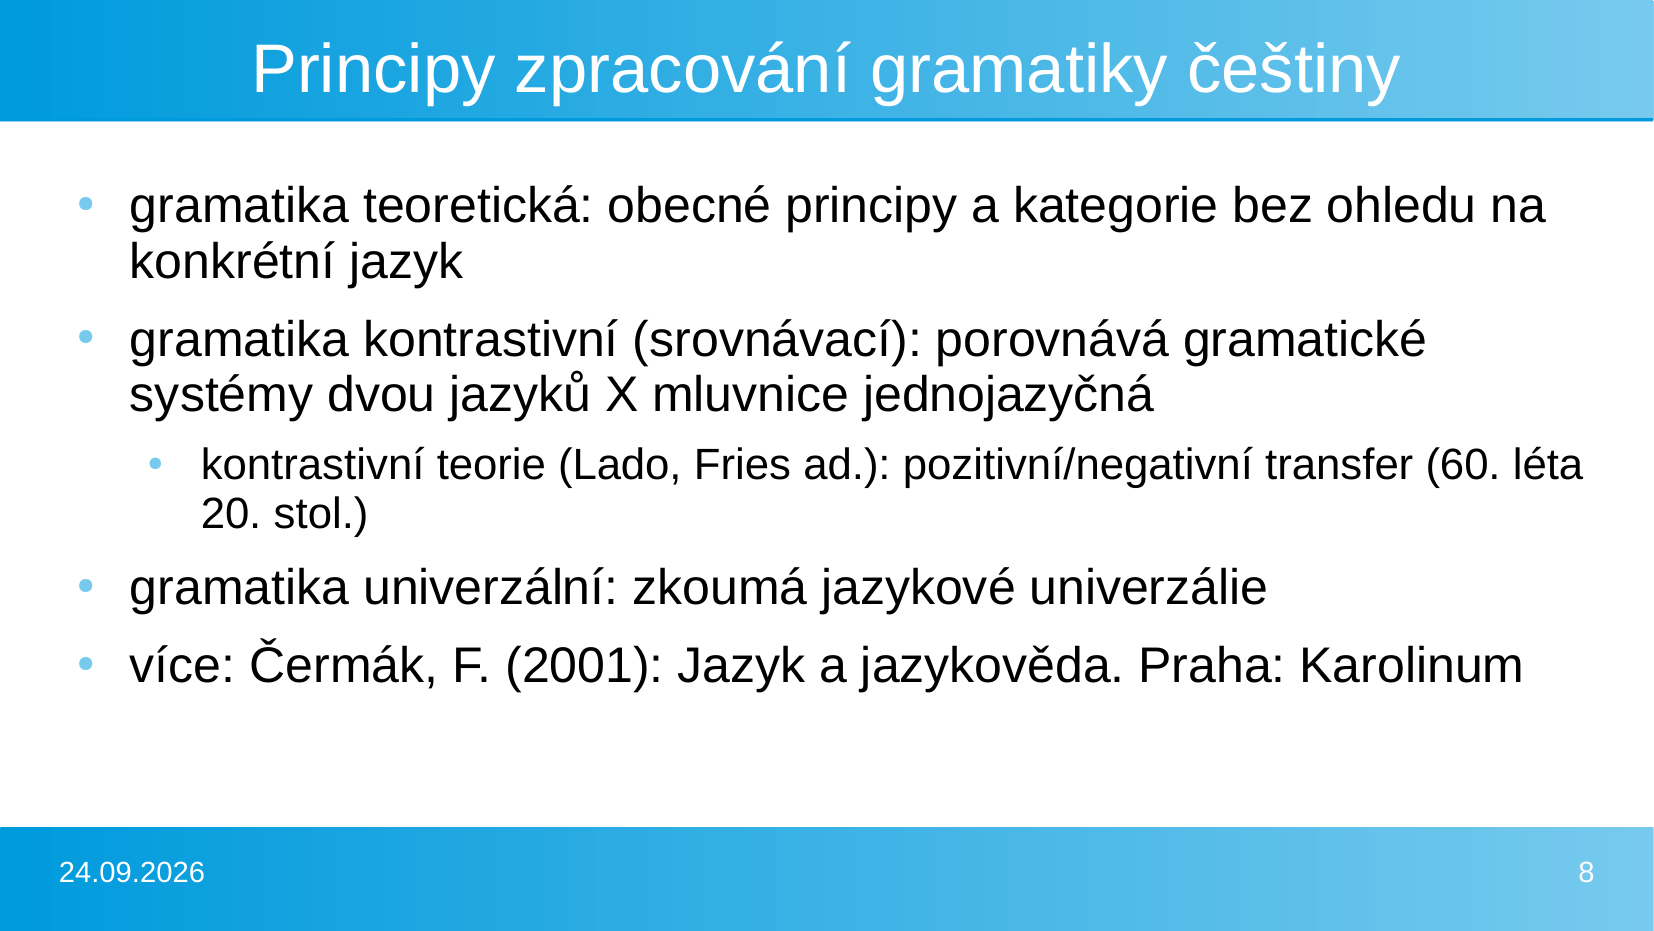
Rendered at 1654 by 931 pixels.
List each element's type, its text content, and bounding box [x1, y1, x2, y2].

list gramatika teoretická: obecné principy a kategorie bez ohledu na konkrétní jazyk gramatika kontrastivní (srovnávací): porovnává gramatické systémy dvou jazyků X mluvnice jednojazyčná kontrastivní teorie (Lado, Fries ad.): pozitivní/negativní transfer (60. léta 20. stol.) gramatika univerzální: zkoumá jazykové univerzálie více: Čermák, F. (2001): Jazyk a jazykověda. Praha: Karolinum [59, 177, 1595, 768]
title Principy zpracování gramatiky češtiny [59, 29, 1595, 108]
